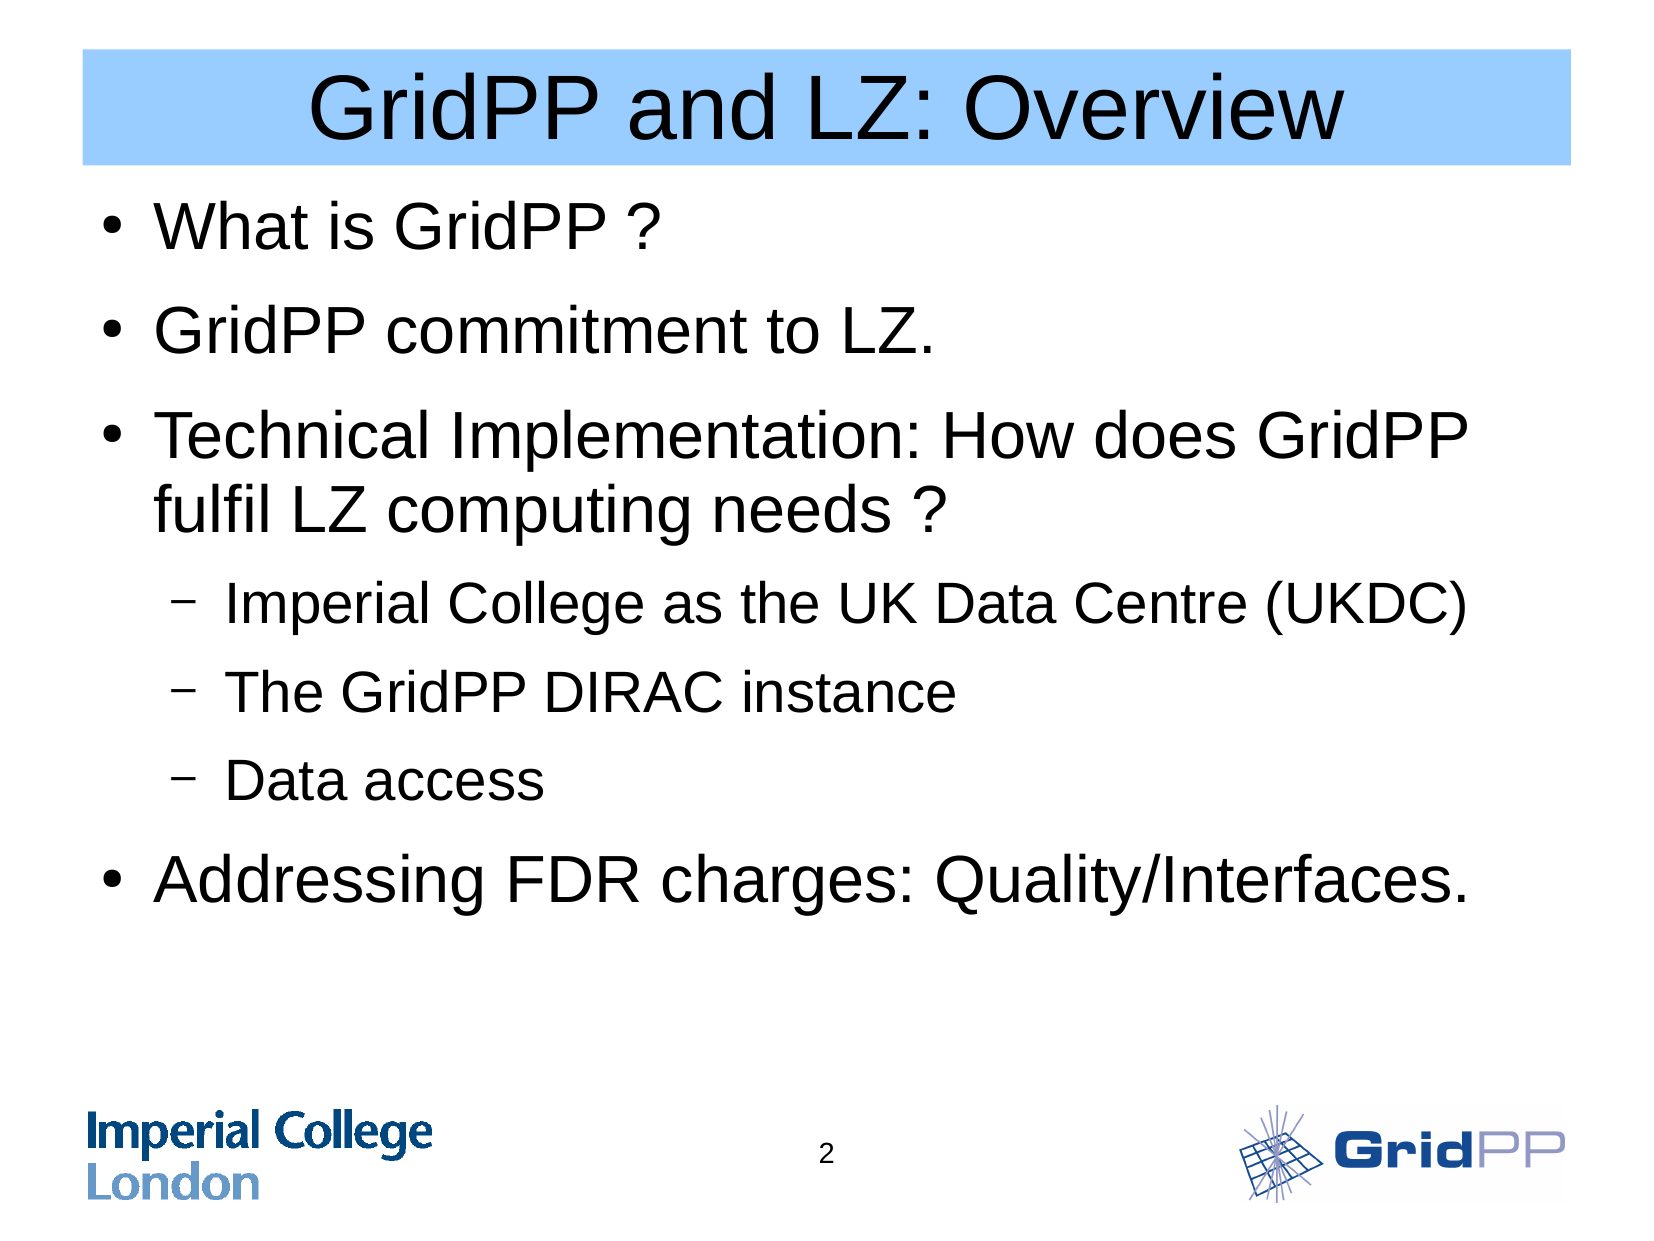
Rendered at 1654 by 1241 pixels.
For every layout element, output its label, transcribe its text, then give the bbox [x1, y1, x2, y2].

title GridPP and LZ: Overview [82, 49, 1571, 166]
list What is GridPP ? GridPP commitment to LZ. Technical Implementation: How does GridPP fulfil LZ computing needs ? Imperial College as the UK Data Centre (UKDC) The GridPP DIRAC instance Data access Addressing FDR charges: Quality/Interfaces. [82, 188, 1571, 1075]
picture [88, 1109, 432, 1200]
picture [1239, 1105, 1565, 1203]
